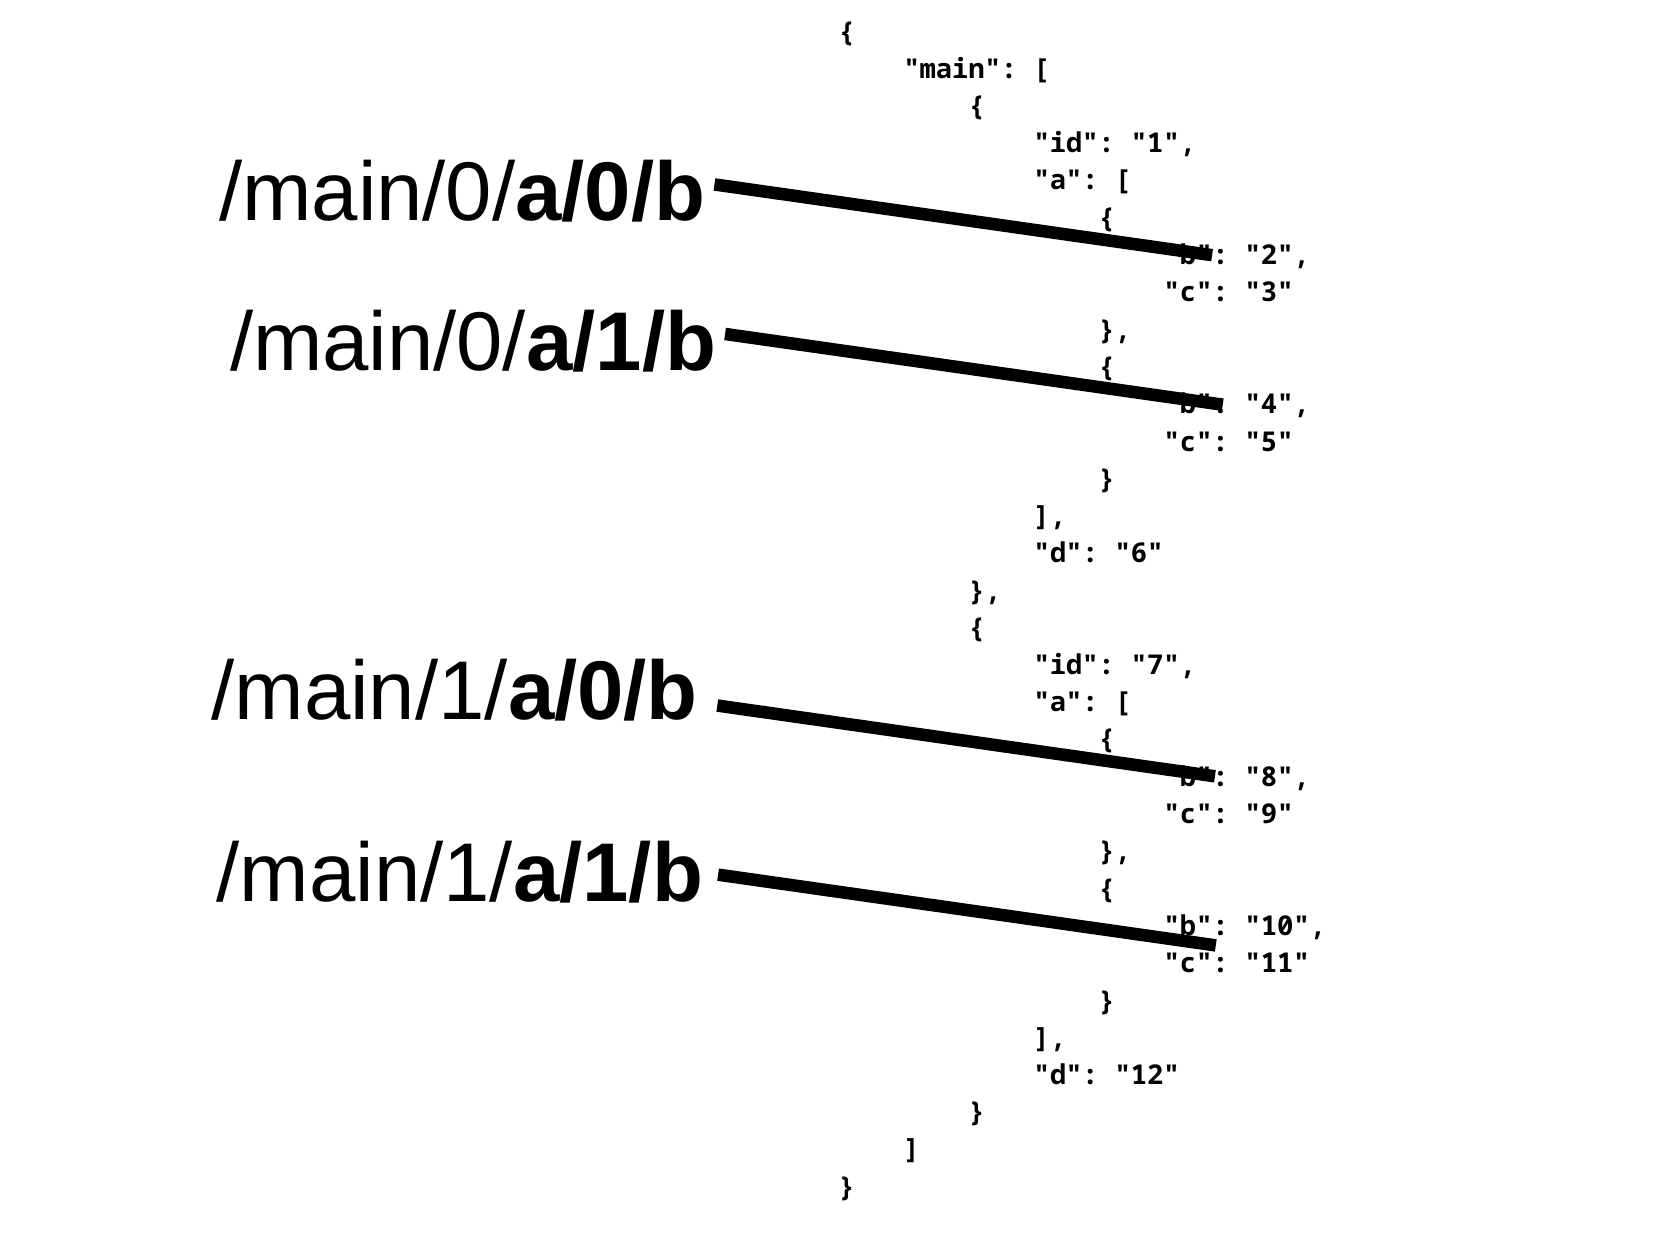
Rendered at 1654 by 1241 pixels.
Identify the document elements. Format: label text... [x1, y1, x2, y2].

text_box /main/0/a/0/b [204, 138, 729, 340]
text_box /main/1/a/0/b [197, 636, 721, 839]
text_box /main/0/a/1/b [215, 287, 740, 489]
text_box /main/1/a/1/b [202, 818, 726, 1021]
list { "main": [ { "id": "1", "a": [ { "b": "2", "c": "3" }, { "b": "4", "c": "5" } ], "d": "6" }, { "id": "7", "a": [ { "b": "8", "c": "9" }, { "b": "10", "c": "11" } ], "d": "12" } ] } [838, 11, 1642, 1229]
